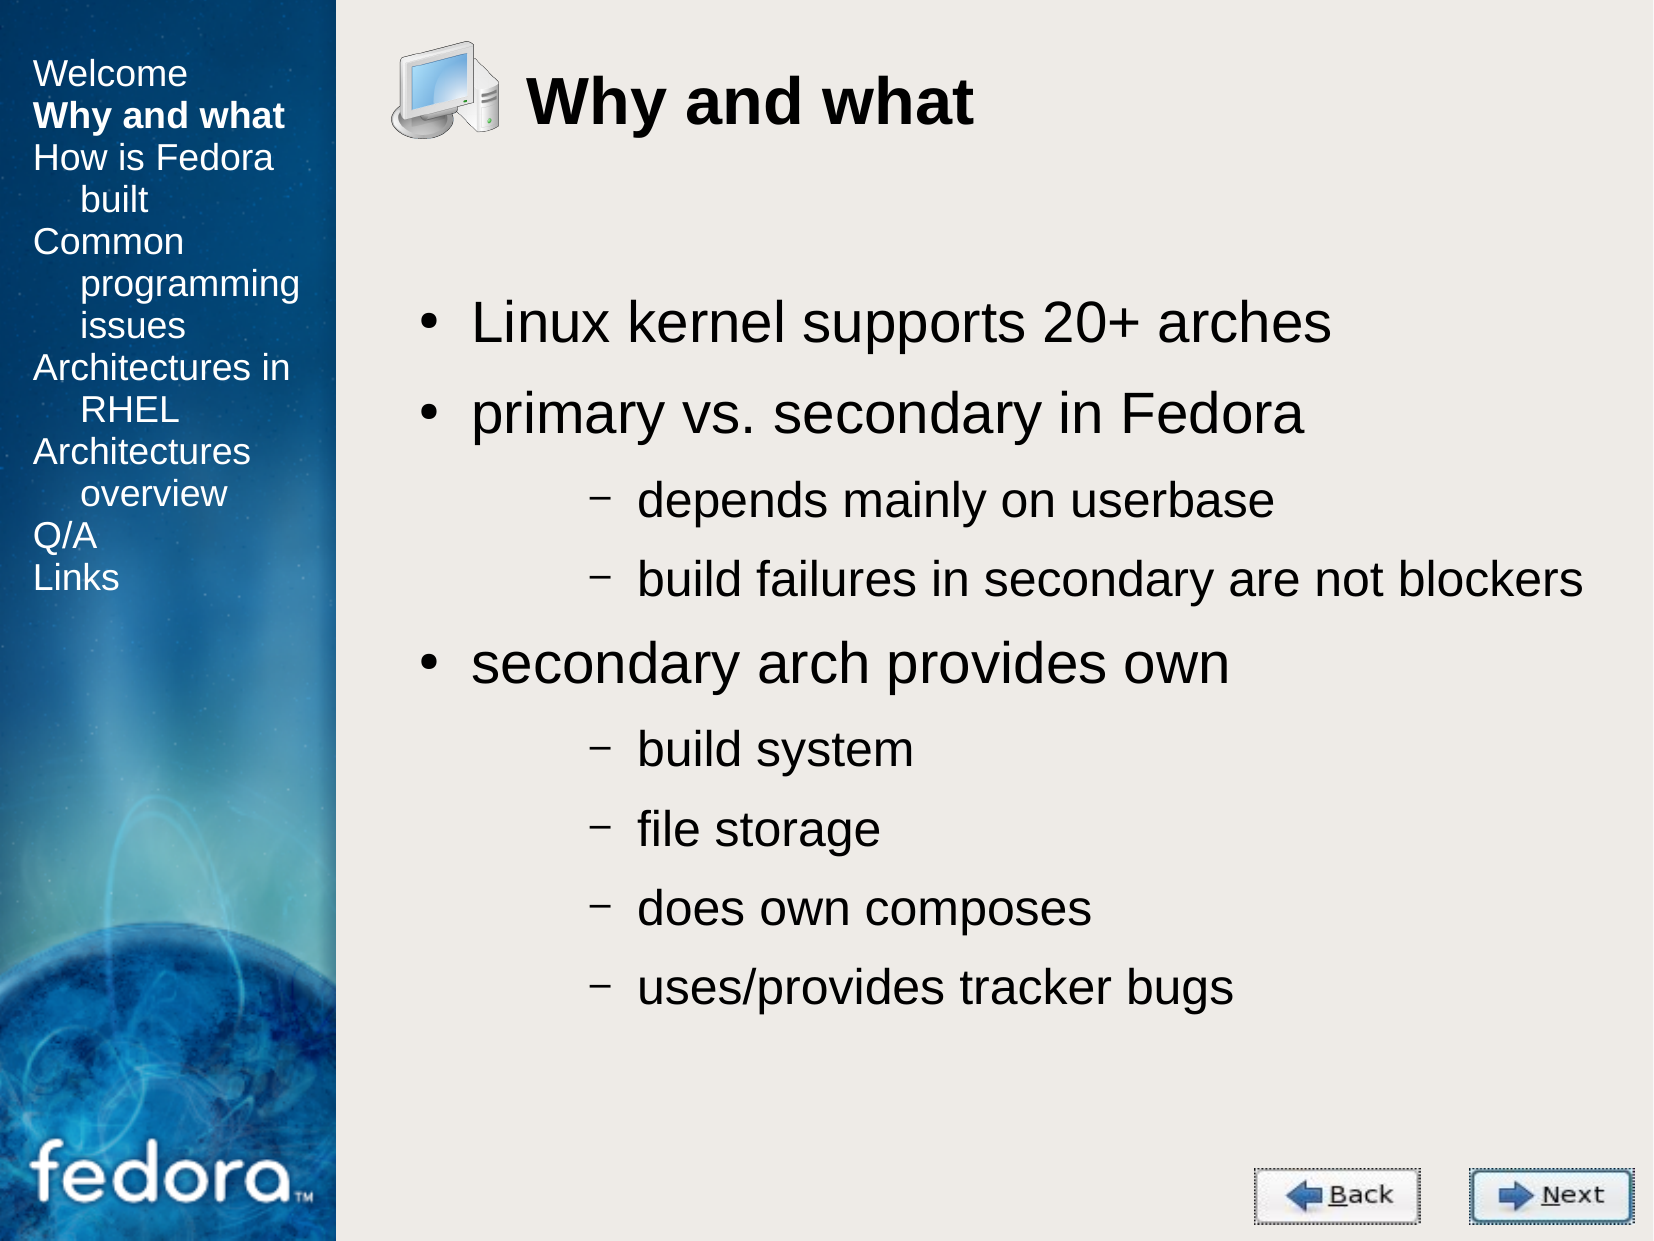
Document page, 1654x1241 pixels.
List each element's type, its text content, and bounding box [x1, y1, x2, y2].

text_box Why and what [511, 56, 1316, 147]
list Linux kernel supports 20+ arches primary vs. secondary in Fedora depends mainly on userbase build failures in secondary are not blockers secondary arch provides own build system file storage does own composes uses/provides tracker bugs [400, 290, 1617, 1094]
text_box Welcome Why and what How is Fedora built Common programming issues Architectures in RHEL Architectures overview Q/A Links [18, 45, 327, 607]
picture [0, 0, 1654, 1241]
